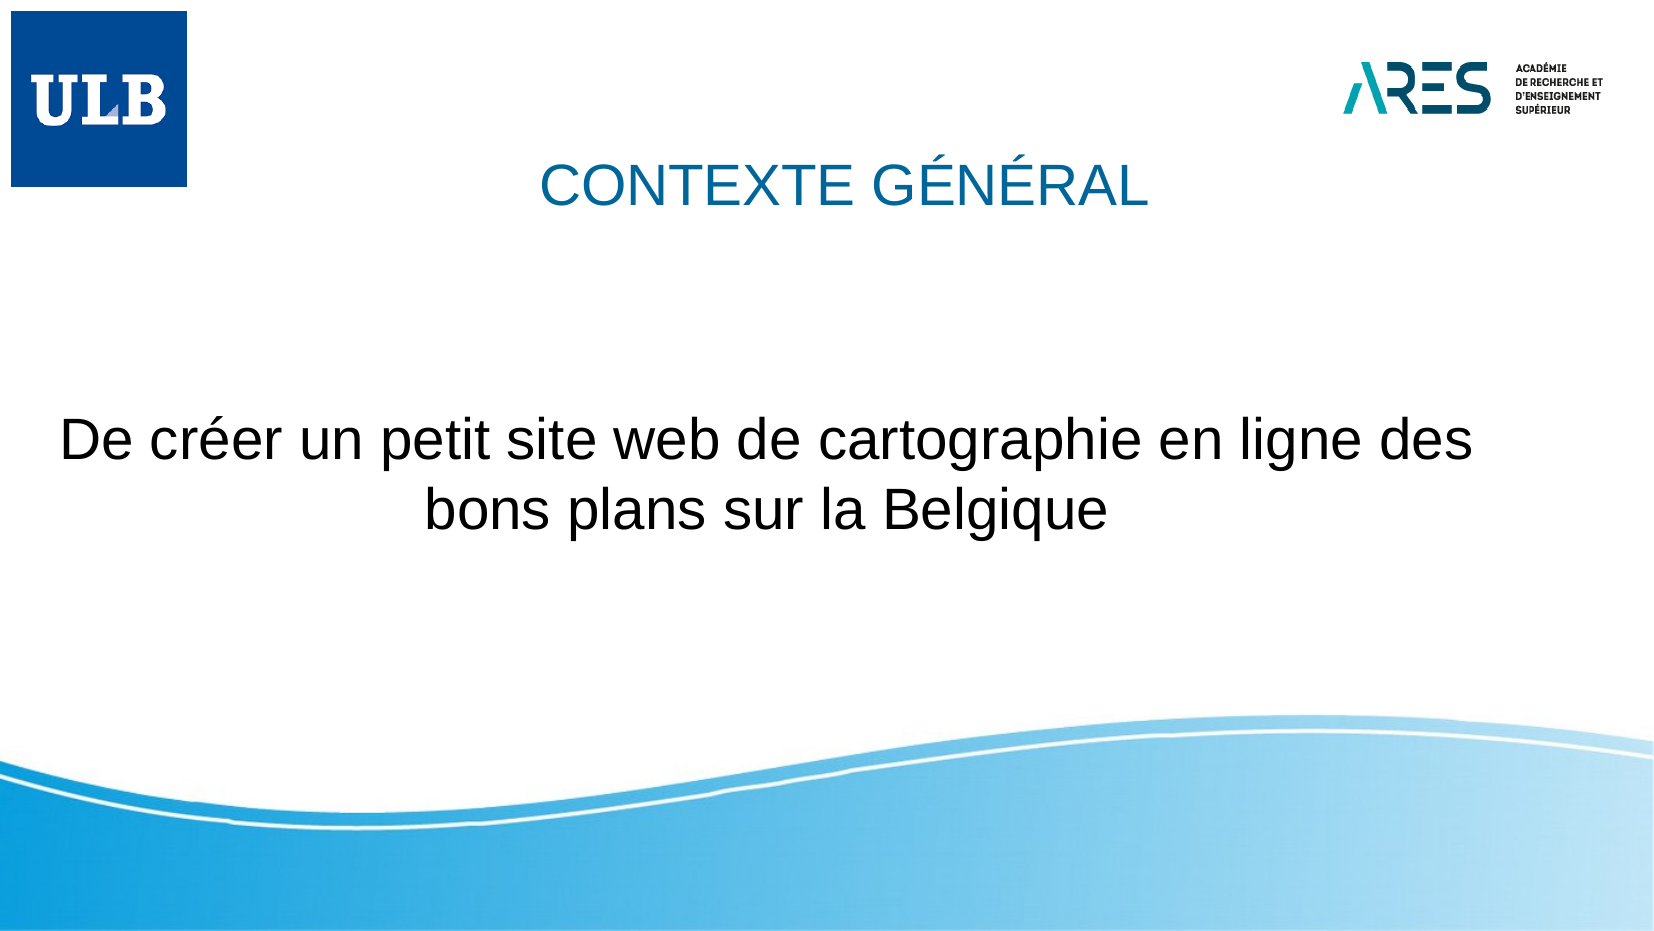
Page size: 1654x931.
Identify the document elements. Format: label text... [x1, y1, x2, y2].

list De créer un petit site web de cartographie en ligne des bons plans sur la Belgique [59, 401, 1548, 552]
picture [11, 11, 187, 187]
picture [0, 714, 1654, 931]
title CONTEXTE GÉNÉRAL [425, 104, 1264, 260]
picture [1299, 11, 1646, 166]
